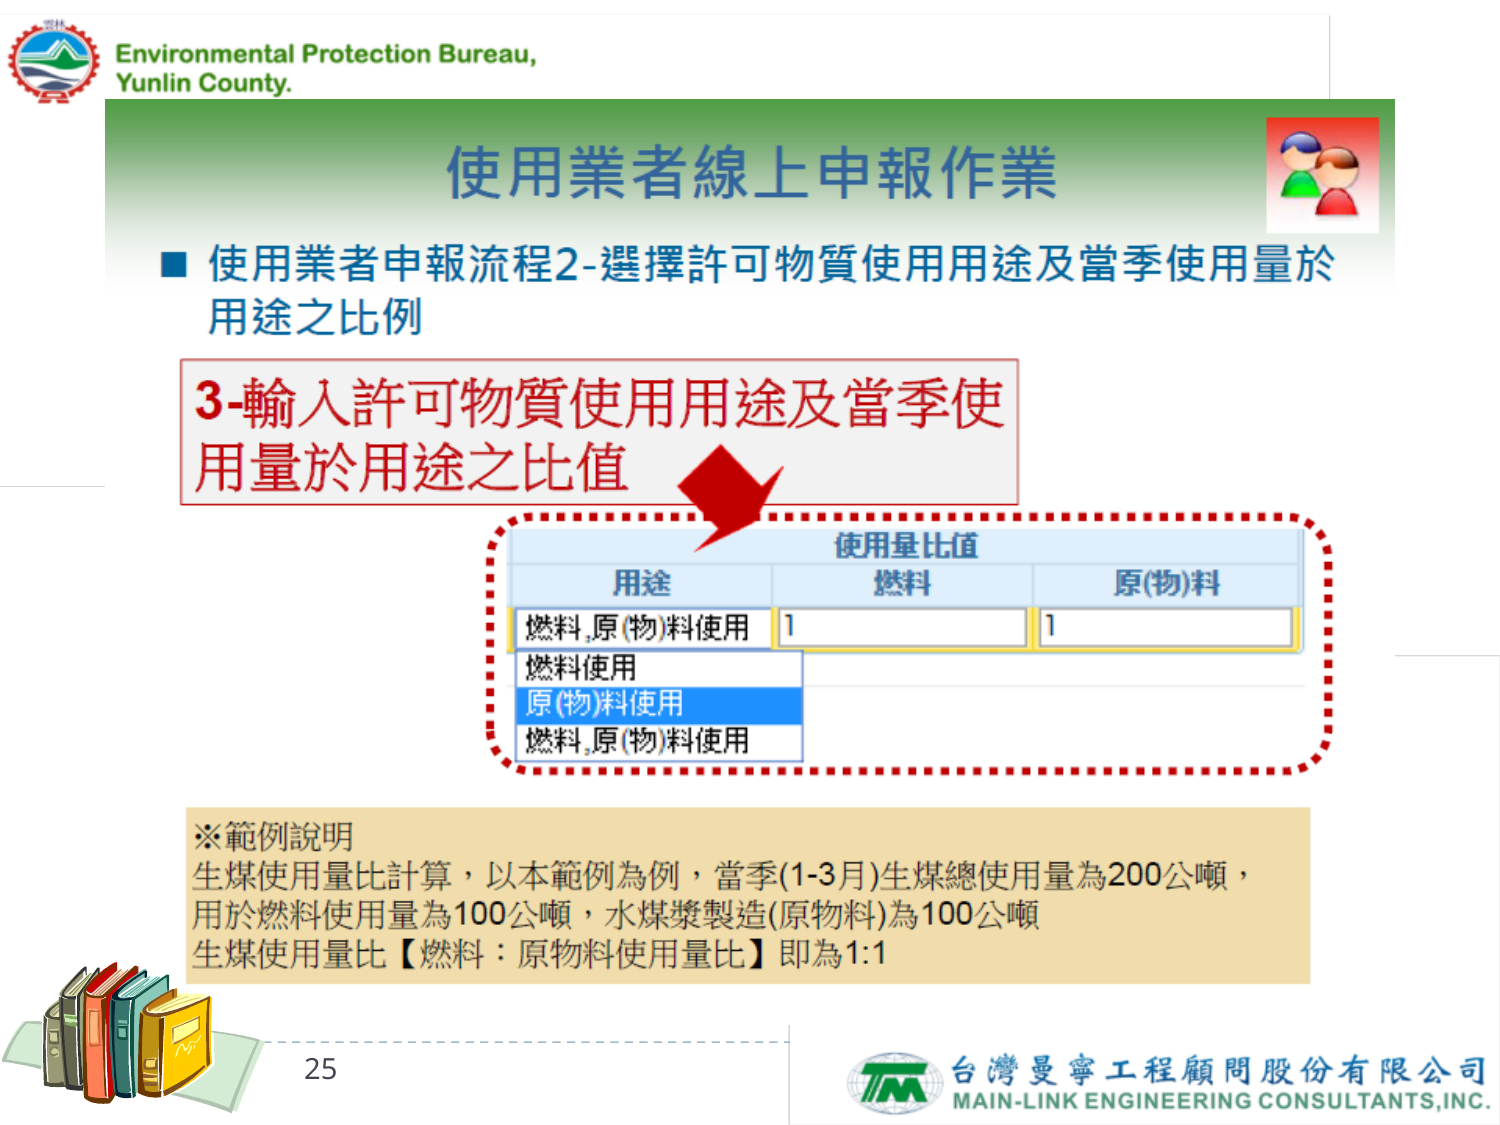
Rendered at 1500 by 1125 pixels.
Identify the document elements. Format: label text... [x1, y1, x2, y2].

picture [0, 0, 1500, 1125]
slide_number <編號> [289, 1042, 426, 1103]
